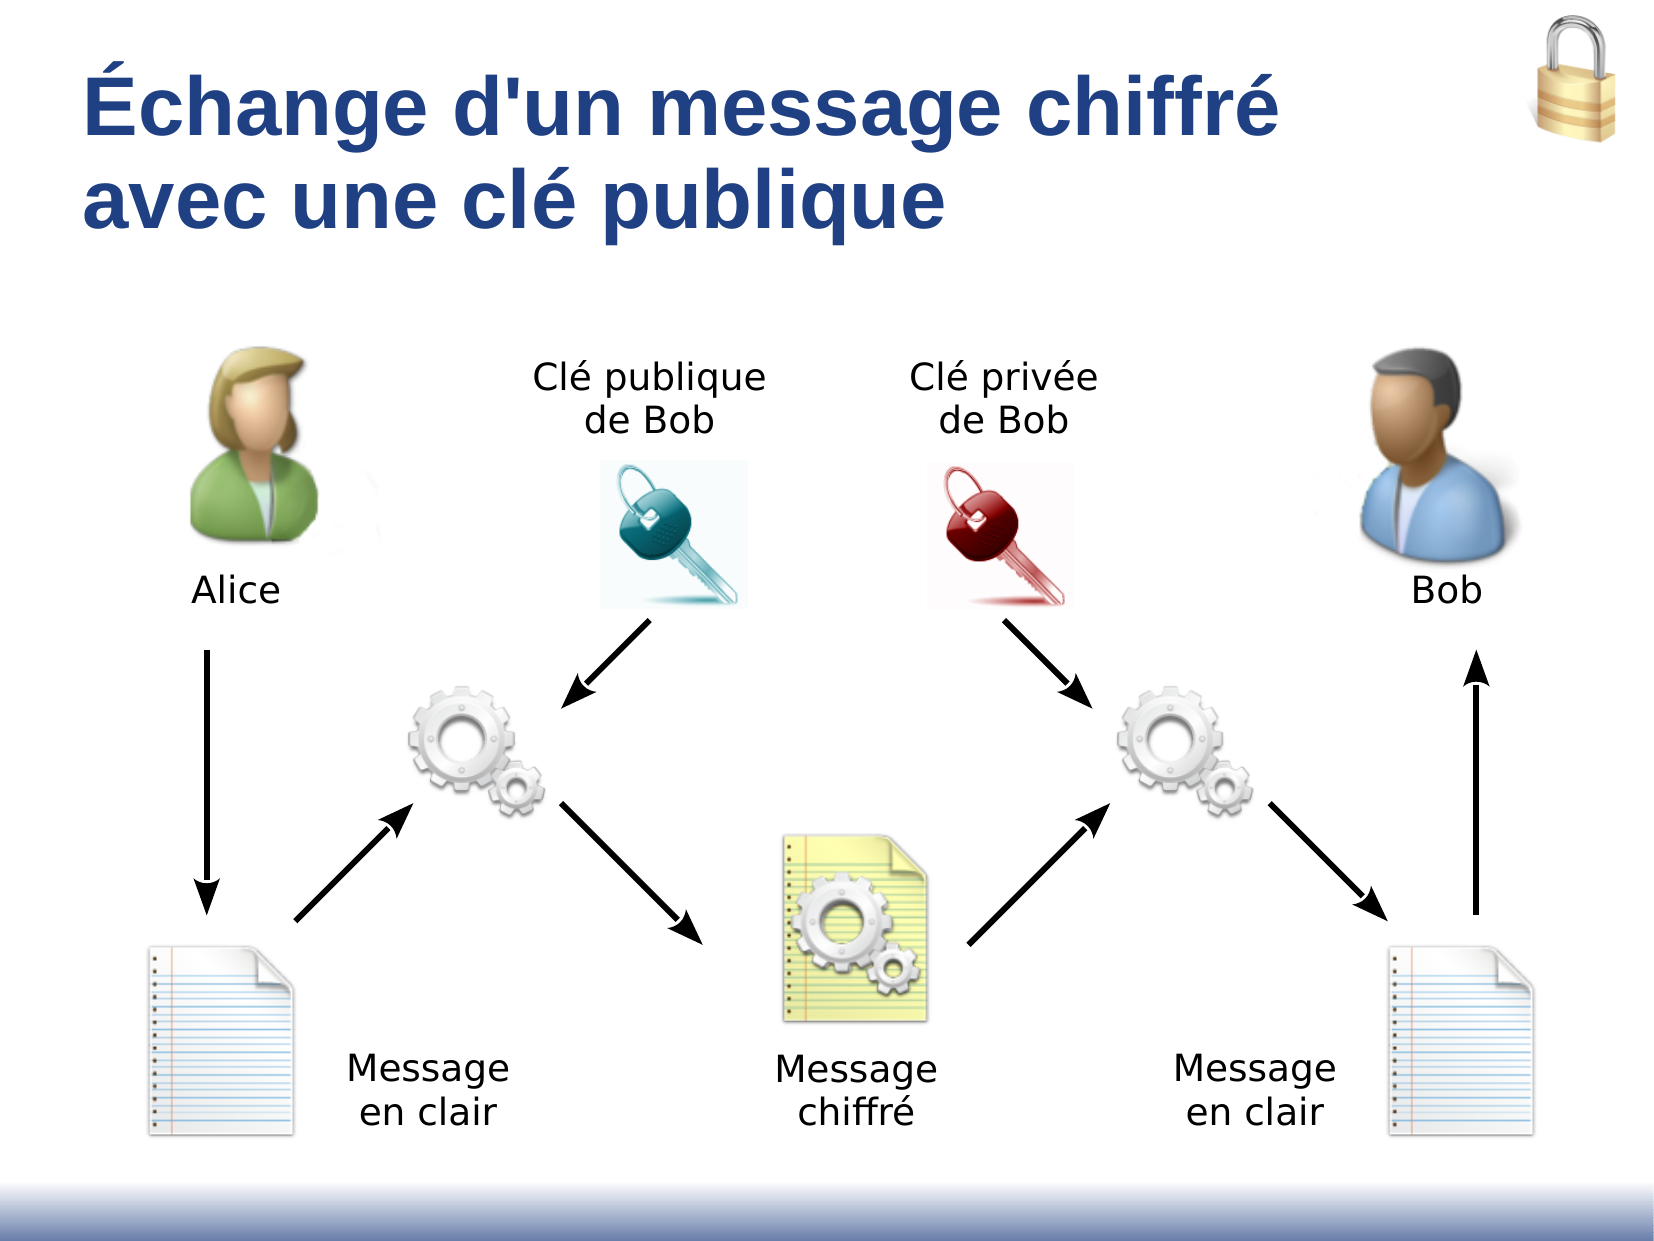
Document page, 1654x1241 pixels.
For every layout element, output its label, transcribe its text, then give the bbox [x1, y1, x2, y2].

picture [927, 462, 1075, 610]
picture [1358, 938, 1565, 1146]
picture [1298, 324, 1565, 592]
text_box Bob [1358, 561, 1536, 620]
picture [118, 324, 385, 592]
text_box Clé privée de Bob [885, 348, 1123, 451]
text_box Message en clair [1151, 1039, 1359, 1142]
picture [118, 938, 325, 1146]
title Échange d'un message chiffré avec une clé publique [82, 49, 1571, 257]
text_box Alice [147, 561, 325, 620]
picture [1505, 11, 1642, 148]
text_box Message en clair [324, 1039, 532, 1142]
text_box Message chiffré [738, 1040, 975, 1143]
picture [600, 460, 748, 609]
picture [1110, 679, 1258, 827]
picture [401, 679, 550, 827]
picture [752, 826, 960, 1034]
text_box Clé publique de Bob [501, 348, 798, 451]
